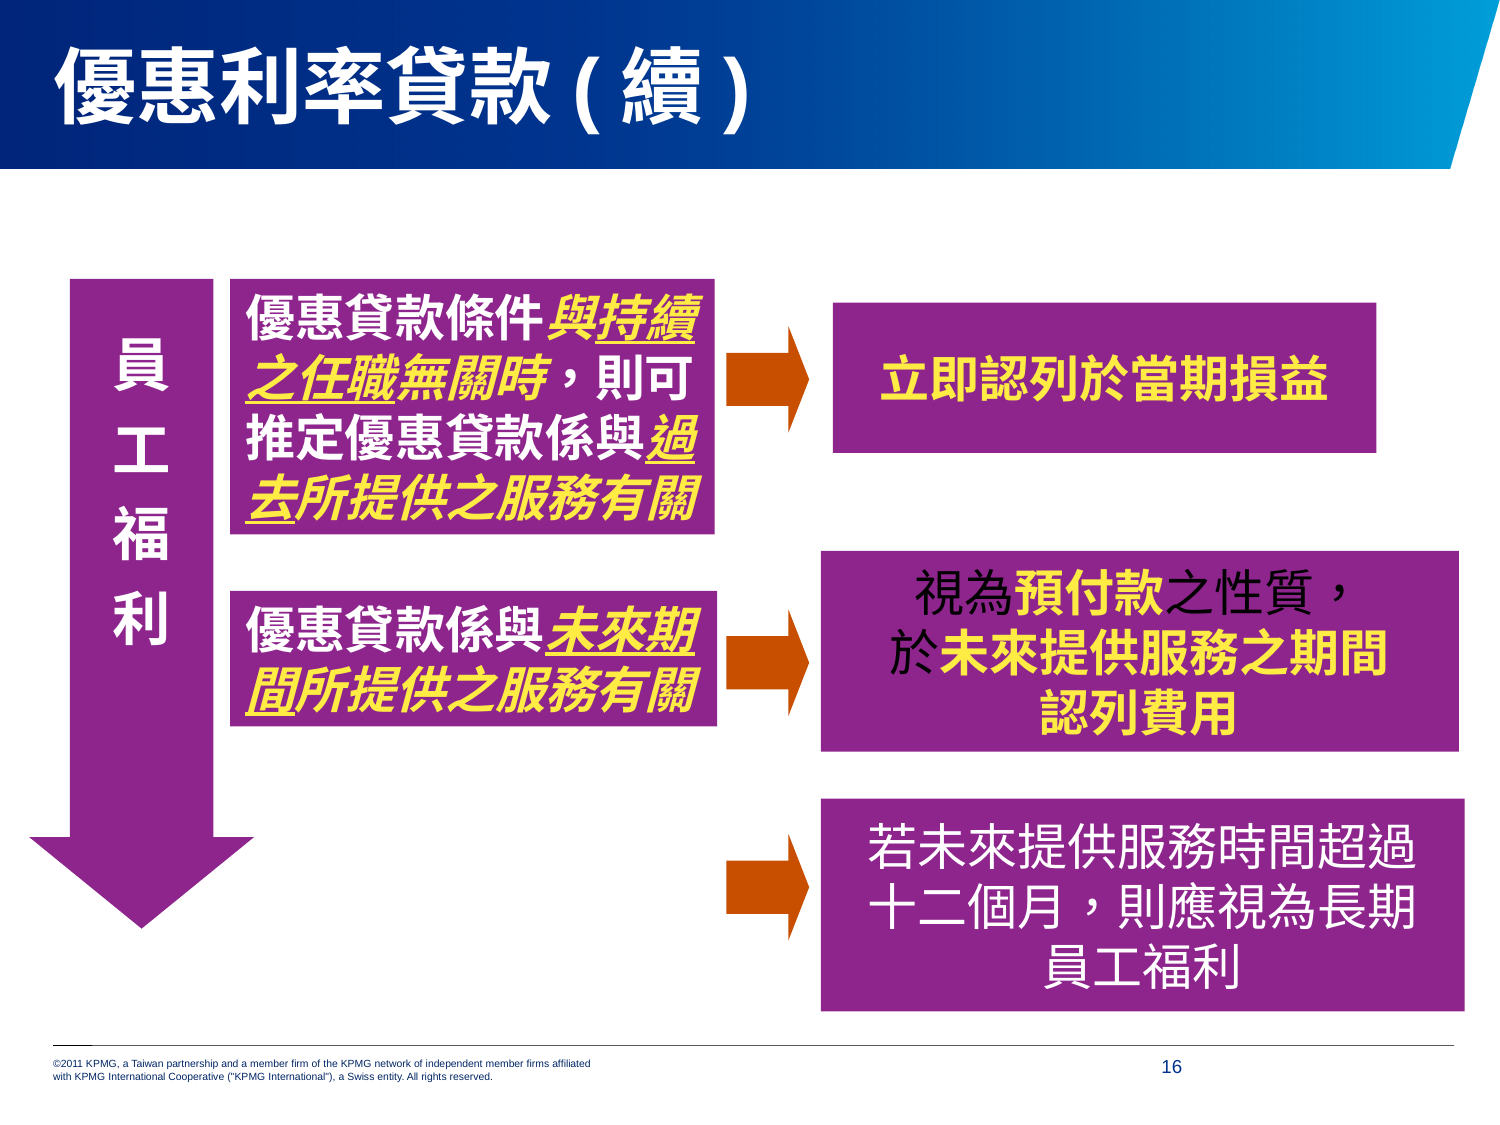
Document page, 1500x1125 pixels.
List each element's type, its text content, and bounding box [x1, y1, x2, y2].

text_box 視為預付款之性質， 於未來提供服務之期間 認列費用 [820, 550, 1459, 752]
text_box 優惠貸款條件與持續之任職無關時，則可推定優惠貸款係與過去所提供之服務有關 [230, 278, 715, 534]
text_box [726, 326, 810, 433]
text_box [726, 609, 810, 716]
text_box 優惠貸款係與未來期間所提供之服務有關 [230, 590, 718, 726]
title 優惠利率貸款(續) [53, 19, 1456, 149]
text_box [1146, 1047, 1418, 1094]
text_box [726, 834, 810, 941]
text_box 員 工 福 利 [29, 278, 254, 929]
text_box 立即認列於當期損益 [832, 302, 1377, 453]
text_box 若未來提供服務時間超過 十二個月，則應視為長期 員工福利 [820, 798, 1465, 1012]
